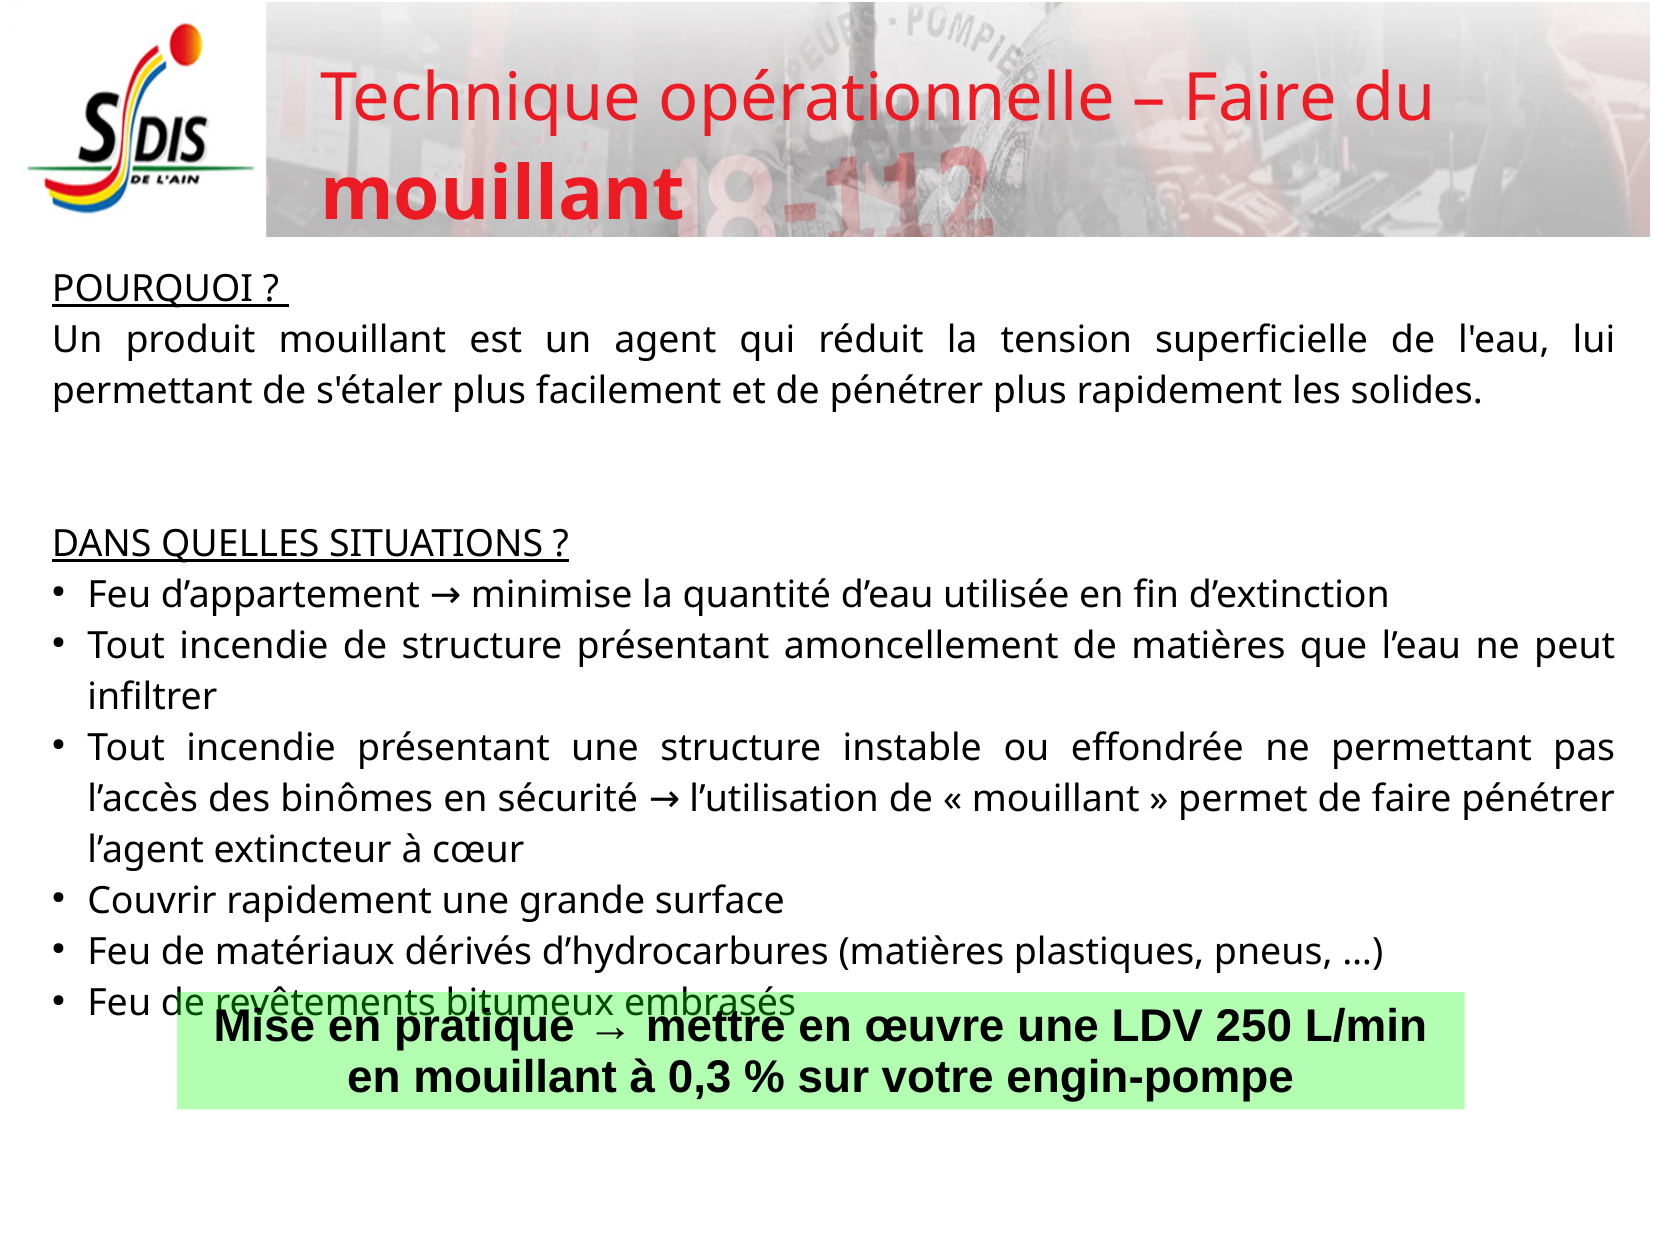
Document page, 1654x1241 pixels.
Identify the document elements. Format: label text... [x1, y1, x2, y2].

text_box Technique opérationnelle – Faire du mouillant [305, 41, 1475, 228]
text_box POURQUOI ? Un produit mouillant est un agent qui réduit la tension superficielle de l'eau, lui permettant de s'étaler plus facilement et de pénétrer plus rapidement les solides. DANS QUELLES SITUATIONS ? Feu d’appartement → minimise la quantité d’eau utilisée en fin d’extinction Tout incendie de structure présentant amoncellement de matières que l’eau ne peut infiltrer Tout incendie présentant une structure instable ou effondrée ne permettant pas l’accès des binômes en sécurité → l’utilisation de « mouillant » permet de faire pénétrer l’agent extincteur à cœur Couvrir rapidement une grande surface Feu de matériaux dérivés d’hydrocarbures (matières plastiques, pneus, …) Feu de revêtements bitumeux embrasés [37, 253, 1632, 903]
picture [11, 2, 1650, 237]
text_box Mise en pratique → mettre en œuvre une LDV 250 L/min en mouillant à 0,3 % sur votre engin-pompe [177, 992, 1465, 1110]
